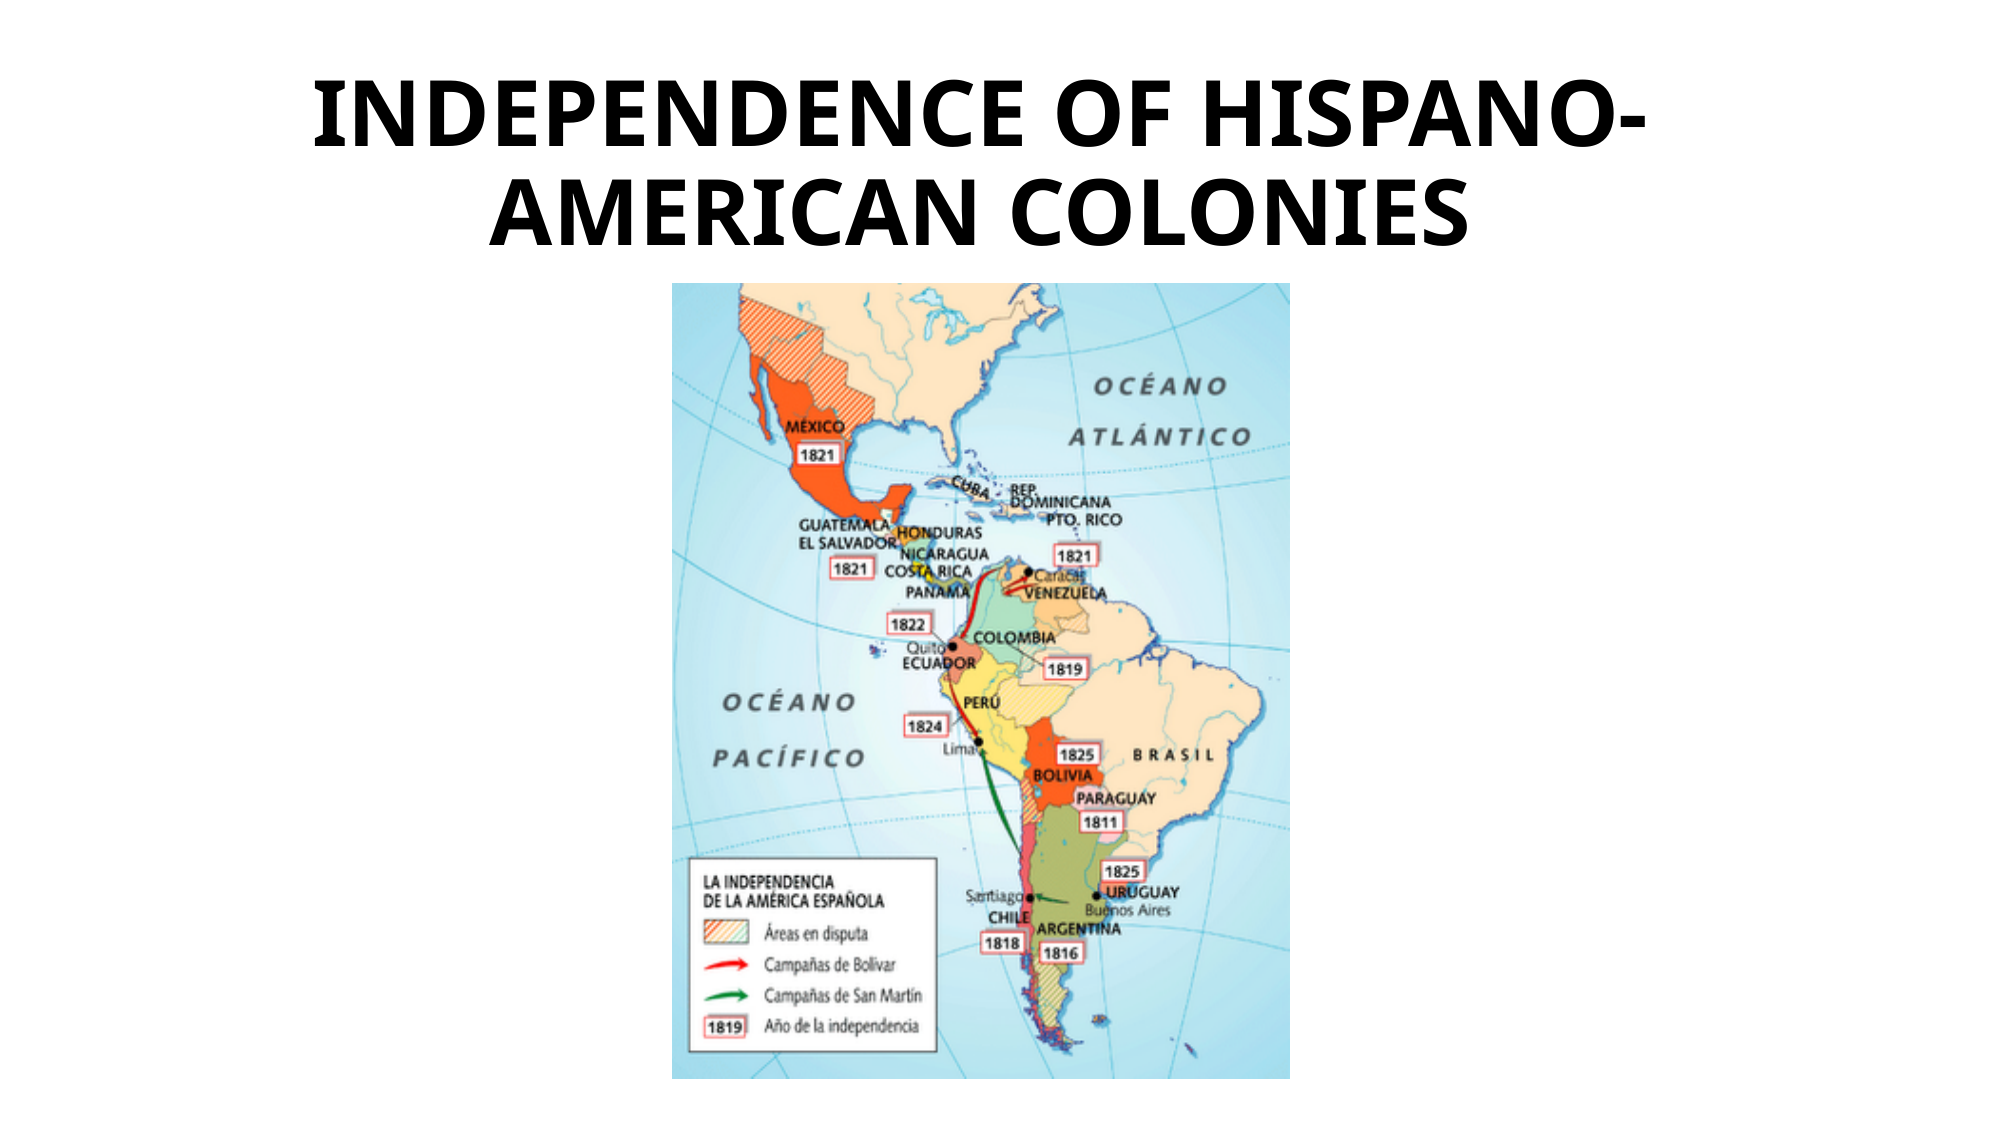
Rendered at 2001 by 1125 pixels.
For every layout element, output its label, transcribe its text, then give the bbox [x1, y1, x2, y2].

picture [672, 283, 1290, 1079]
title INDEPENDENCE OF HISPANO-AMERICAN COLONIES [137, 59, 1825, 305]
